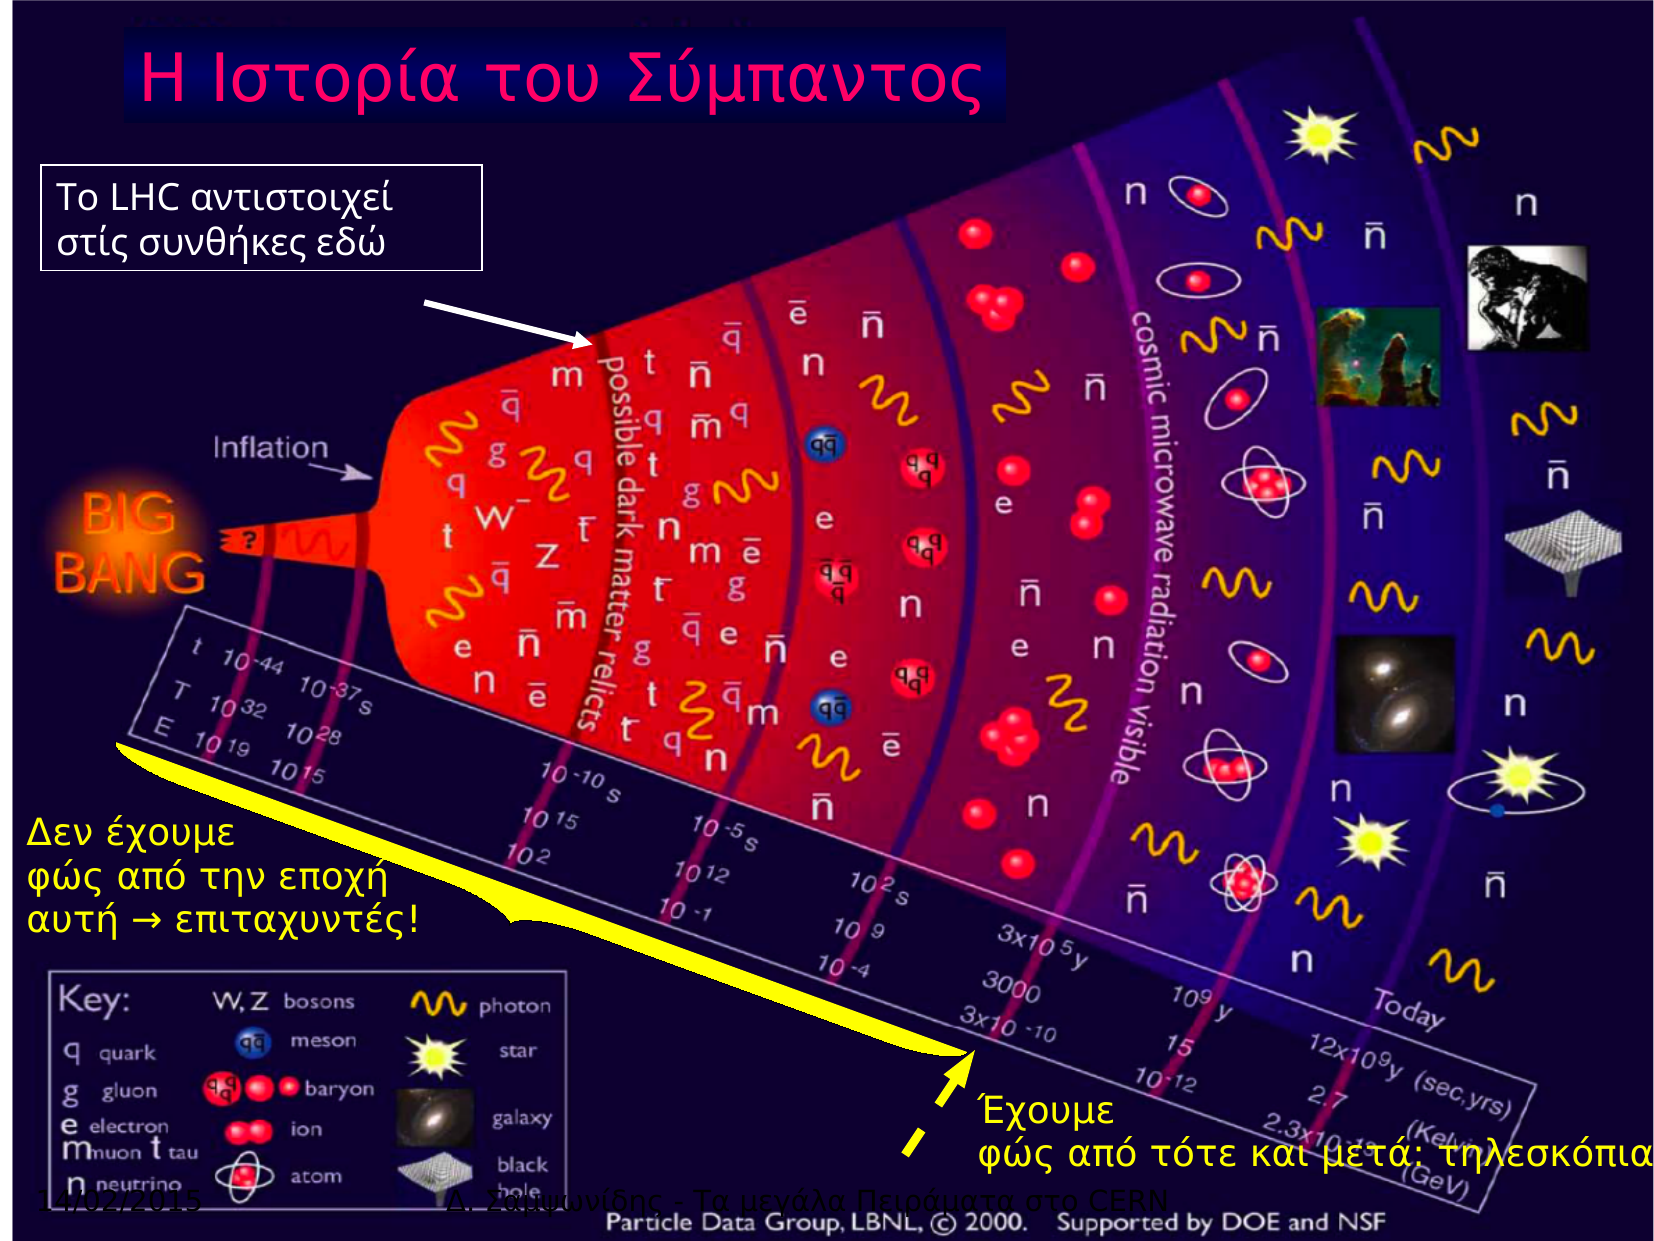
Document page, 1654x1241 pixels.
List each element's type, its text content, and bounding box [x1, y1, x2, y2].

text_box Δ. Σαμψωνίδης - Τα μεγάλα Πειράματα στο CERN [392, 1174, 1225, 1241]
text_box Δεν έχουμε φώς από την εποχή αυτή → επιταχυντές! [11, 803, 437, 951]
text_box Η Ιστορία του Σύμπαντος [123, 27, 1006, 123]
text_box Το LHC αντιστοιχεί στίς συνθήκες εδώ [41, 165, 483, 271]
text_box [437, 859, 968, 1057]
text_box Έχουμε φώς από τότε και μετά: τηλεσκόπια [962, 1081, 1654, 1184]
picture [1225, 1184, 1654, 1241]
text_box 14/02/2015 [20, 1174, 392, 1241]
text_box [115, 741, 284, 803]
picture [11, 0, 1654, 1241]
